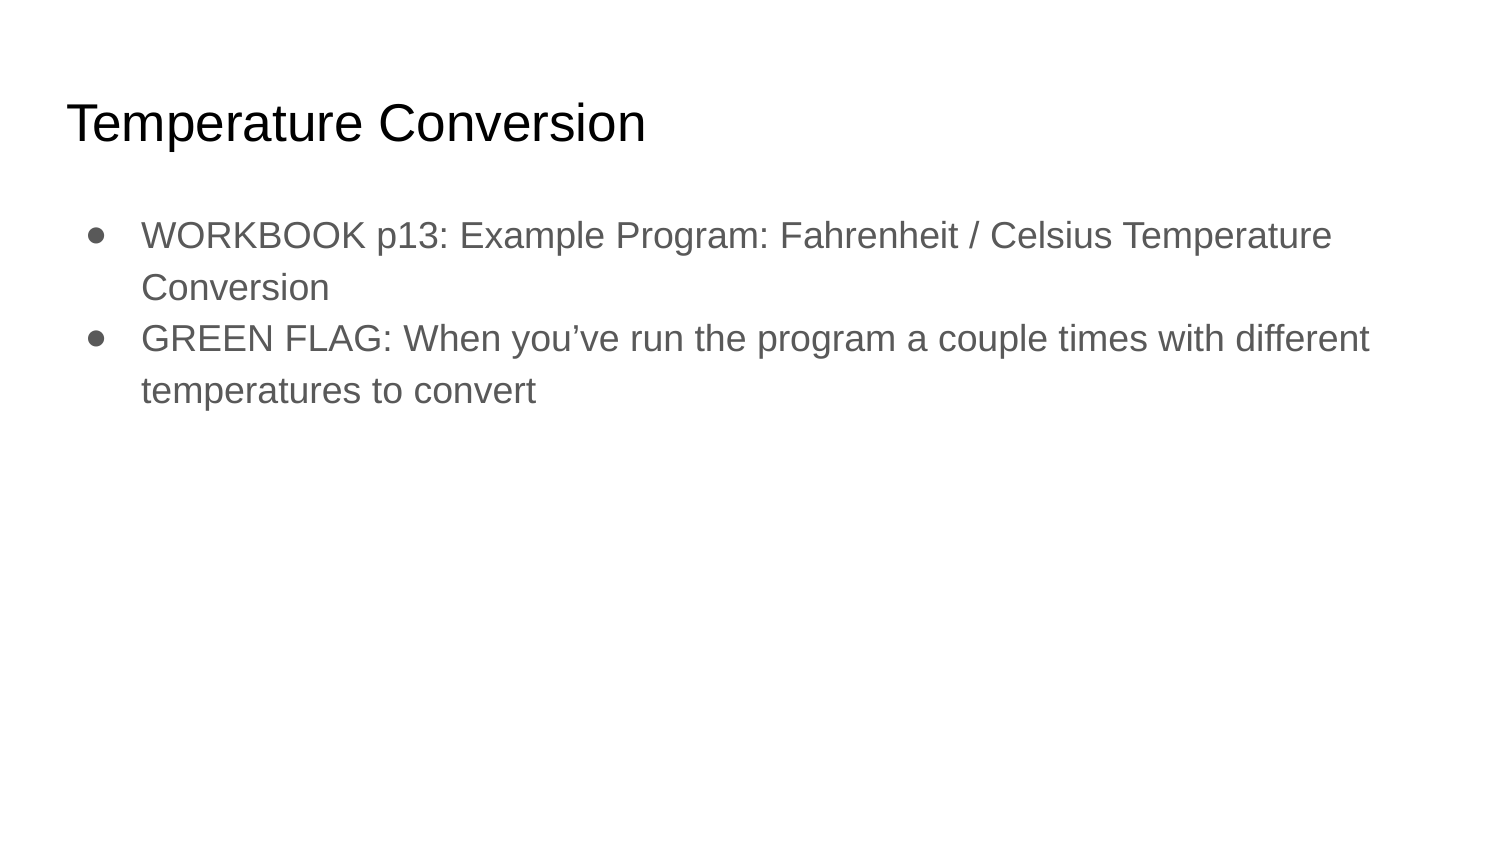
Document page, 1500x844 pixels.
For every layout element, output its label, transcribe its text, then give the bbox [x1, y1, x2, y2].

title Temperature Conversion [51, 72, 1449, 167]
list WORKBOOK p13: Example Program: Fahrenheit / Celsius Temperature Conversion GREEN FLAG: When you’ve run the program a couple times with different temperatures to convert [51, 189, 1449, 750]
